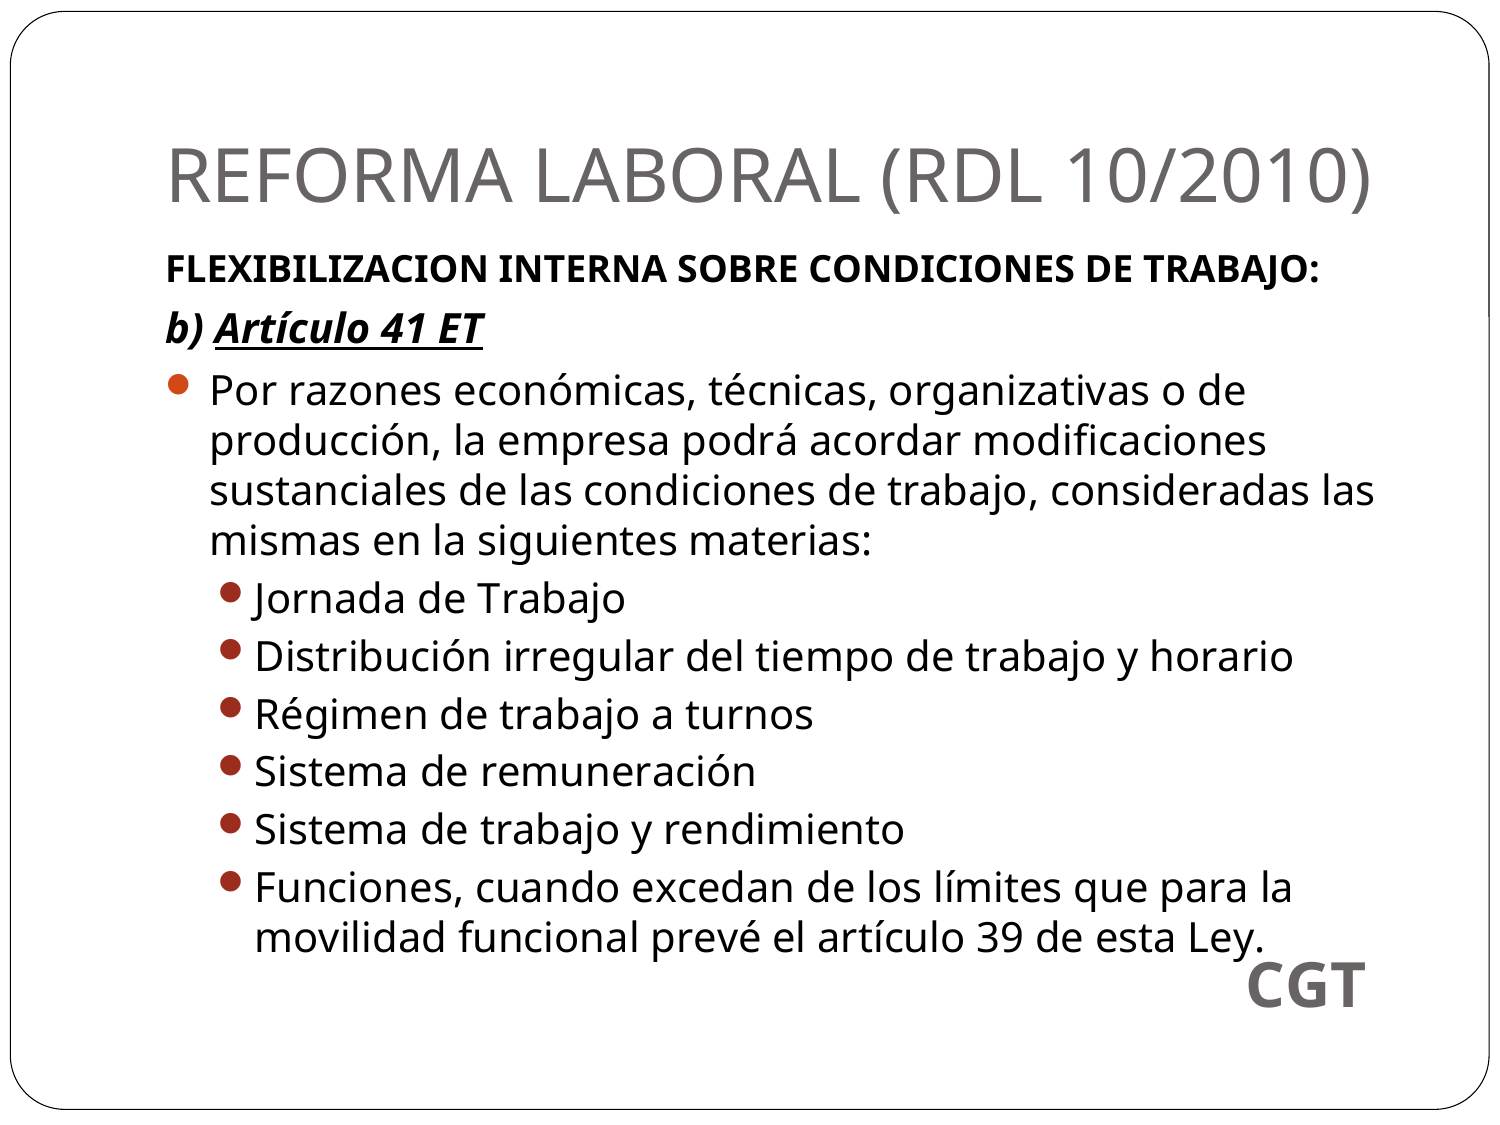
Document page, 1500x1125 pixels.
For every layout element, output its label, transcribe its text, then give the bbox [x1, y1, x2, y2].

title REFORMA LABORAL (RDL 10/2010) [150, 29, 1426, 233]
text_box CGT [1230, 937, 1500, 1028]
list FLEXIBILIZACION INTERNA SOBRE CONDICIONES DE TRABAJO: b) Artículo 41 ET Por razones económicas, técnicas, organizativas o de producción, la empresa podrá acordar modificaciones sustanciales de las condiciones de trabajo, consideradas las mismas en la siguientes materias: Jornada de Trabajo Distribución irregular del tiempo de trabajo y horario Régimen de trabajo a turnos Sistema de remuneración Sistema de trabajo y rendimiento Funciones, cuando excedan de los límites que para la movilidad funcional prevé el artículo 39 de esta Ley. [150, 237, 1426, 1076]
